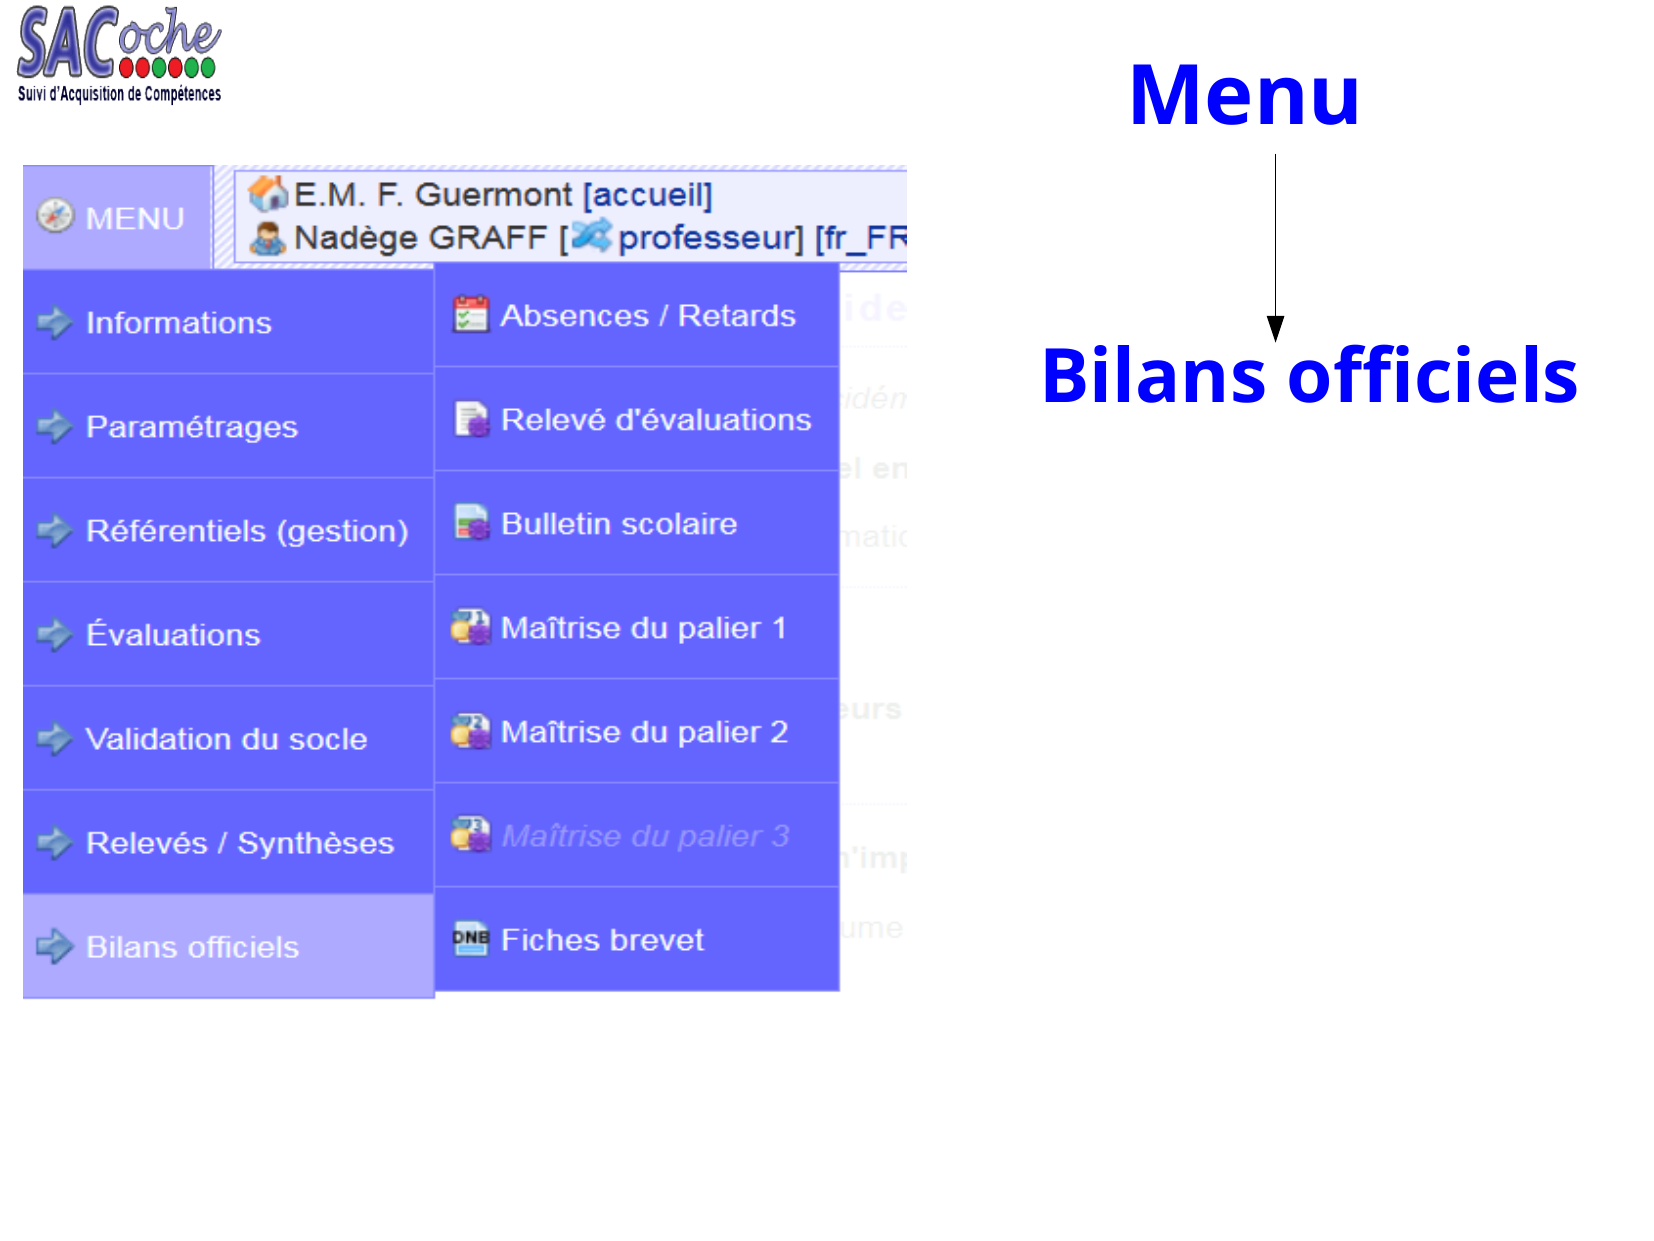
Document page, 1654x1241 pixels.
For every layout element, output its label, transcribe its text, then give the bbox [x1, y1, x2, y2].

text_box Menu Bilans officiels [968, 35, 1654, 443]
picture [23, 165, 907, 1010]
picture [13, 1, 225, 107]
